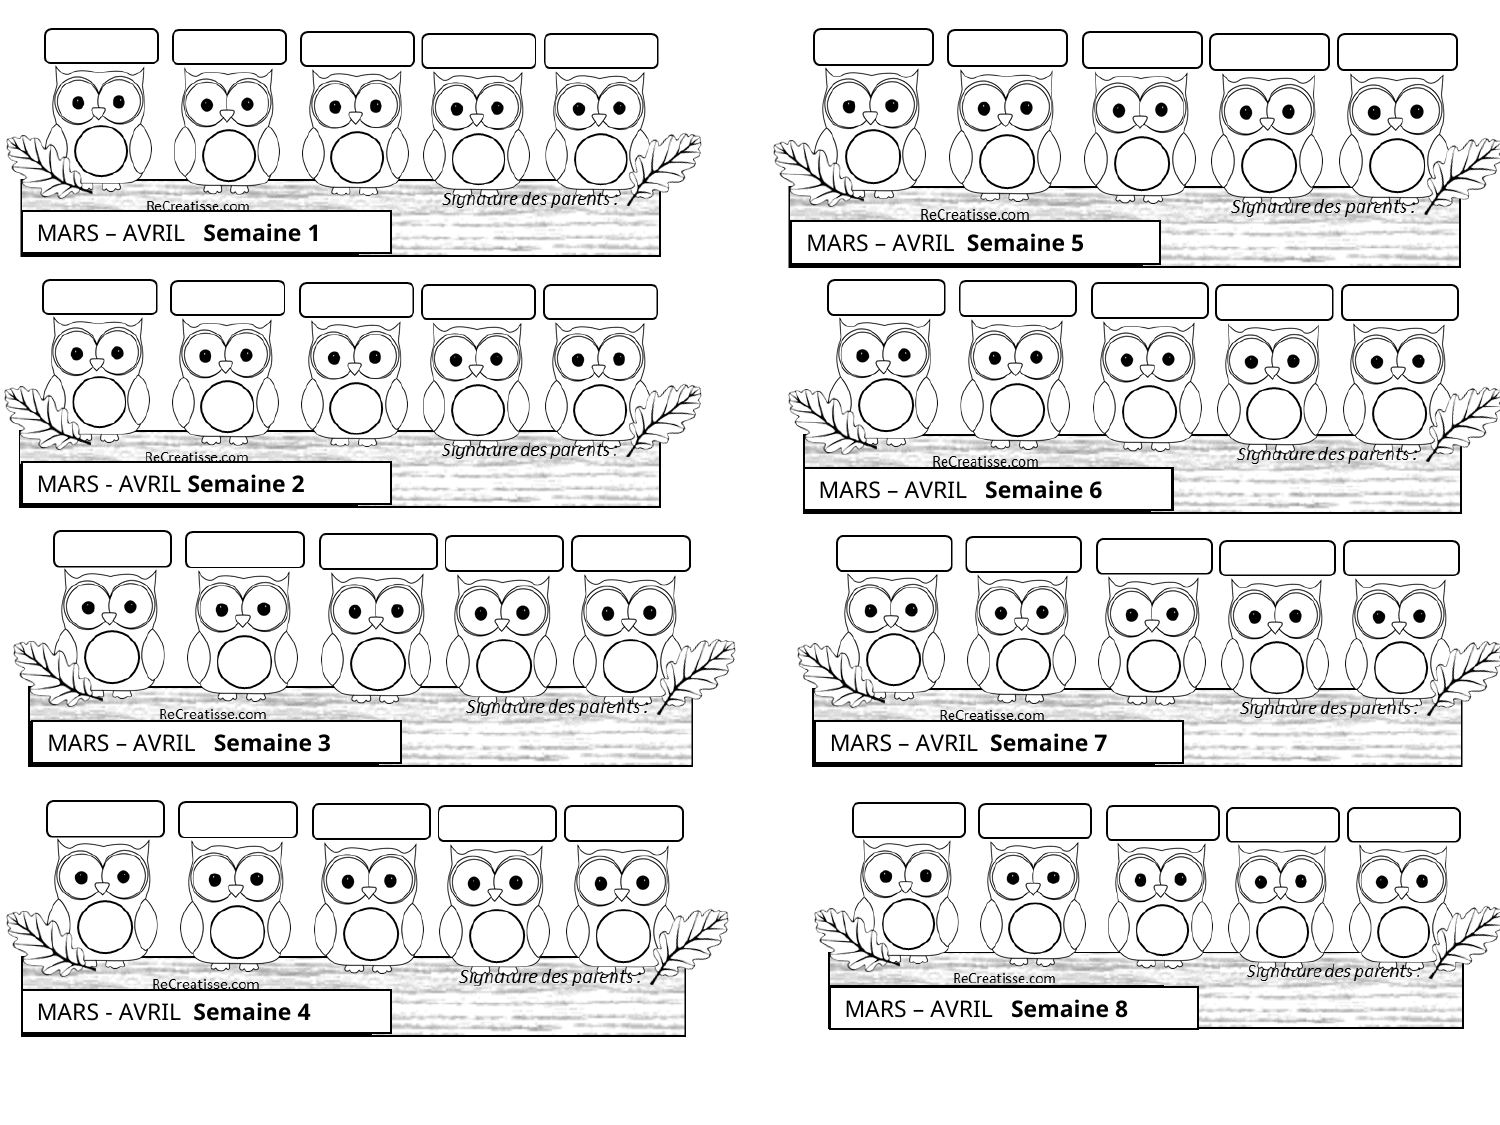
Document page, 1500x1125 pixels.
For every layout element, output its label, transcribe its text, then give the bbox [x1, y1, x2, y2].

text_box MARS – AVRIL Semaine 1 [22, 211, 391, 253]
picture [808, 802, 1500, 1033]
text_box MARS – AVRIL Semaine 8 [830, 987, 1198, 1029]
picture [0, 800, 737, 1041]
text_box MARS – AVRIL Semaine 7 [815, 721, 1183, 763]
picture [0, 28, 710, 261]
text_box MARS - AVRIL Semaine 4 [22, 990, 391, 1033]
picture [7, 530, 744, 771]
text_box MARS – AVRIL Semaine 5 [791, 221, 1160, 264]
picture [782, 279, 1500, 518]
text_box MARS – AVRIL Semaine 6 [804, 468, 1172, 510]
picture [0, 279, 710, 512]
picture [767, 28, 1500, 272]
text_box MARS – AVRIL Semaine 3 [32, 721, 401, 763]
text_box MARS - AVRIL Semaine 2 [22, 462, 391, 504]
picture [791, 535, 1500, 771]
